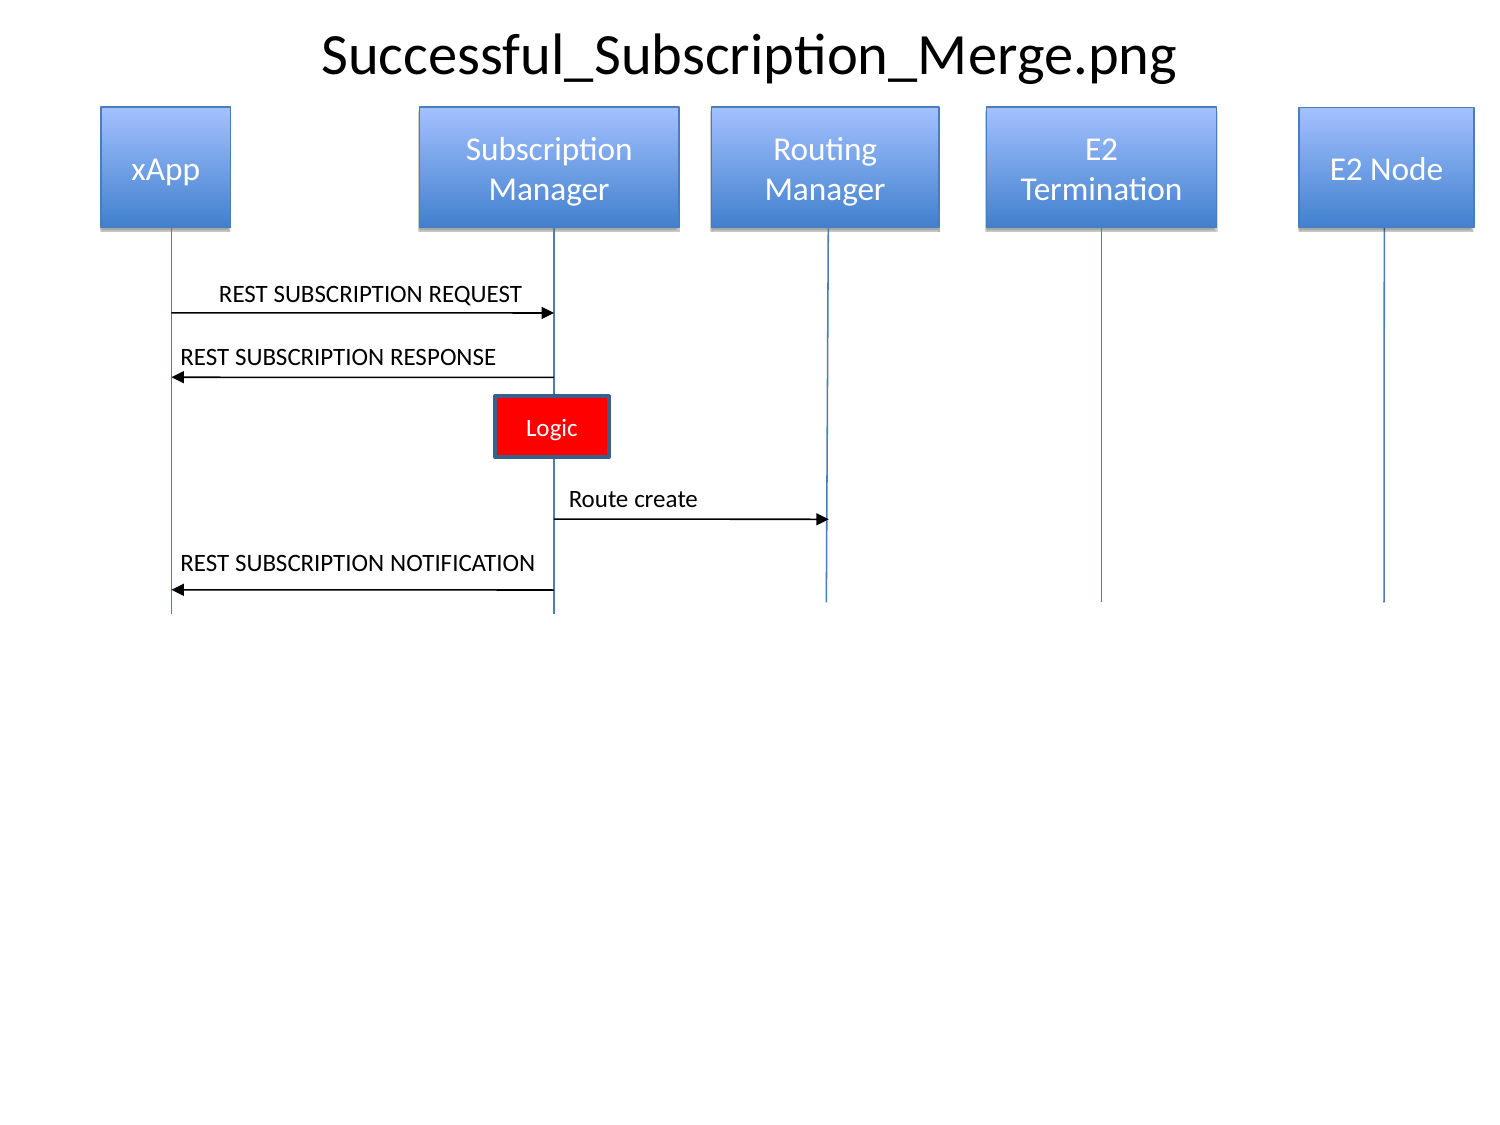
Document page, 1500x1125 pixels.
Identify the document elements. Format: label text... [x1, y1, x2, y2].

text_box REST SUBSCRIPTION NOTIFICATION [165, 539, 662, 585]
text_box E2 Termination [986, 107, 1217, 228]
text_box Subscription Manager [419, 107, 680, 228]
title Successful_Subscription_Merge.png [75, 7, 1425, 95]
text_box Route create [553, 474, 774, 520]
text_box REST SUBSCRIPTION REQUEST [204, 269, 538, 312]
text_box xApp [101, 107, 231, 228]
text_box E2 Node [1299, 107, 1474, 228]
text_box Routing Manager [711, 107, 939, 228]
text_box REST SUBSCRIPTION RESPONSE [165, 332, 609, 378]
text_box Logic [494, 396, 609, 457]
